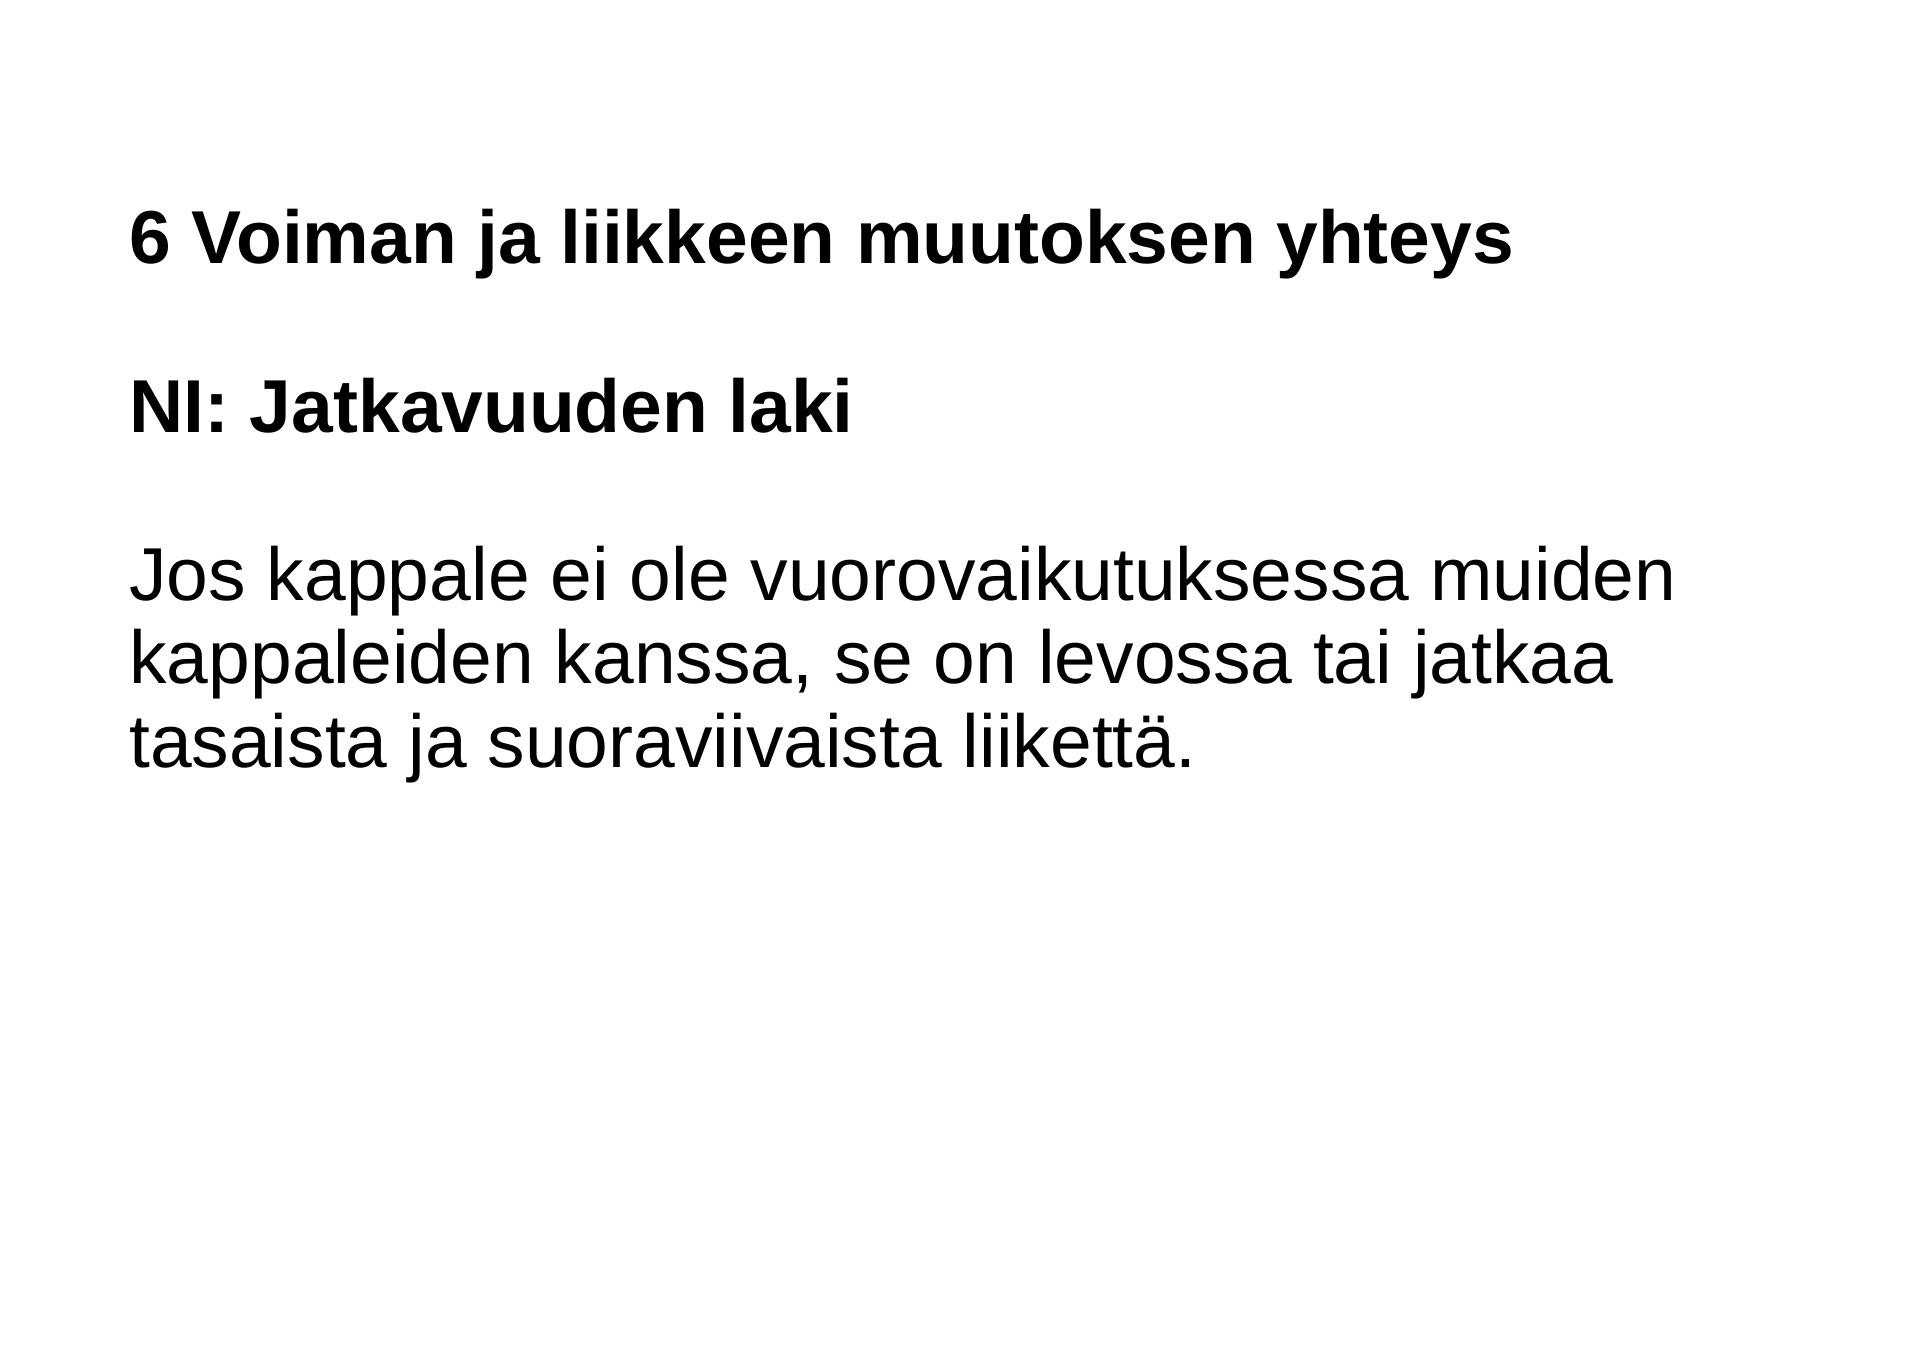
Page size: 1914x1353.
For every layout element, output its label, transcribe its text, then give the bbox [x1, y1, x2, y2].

text_box 6 Voiman ja liikkeen muutoksen yhteys NI: Jatkavuuden laki Jos kappale ei ole vuorovaikutuksessa muiden kappaleiden kanssa, se on levossa tai jatkaa tasaista ja suoraviivaista liikettä. [114, 188, 1713, 792]
